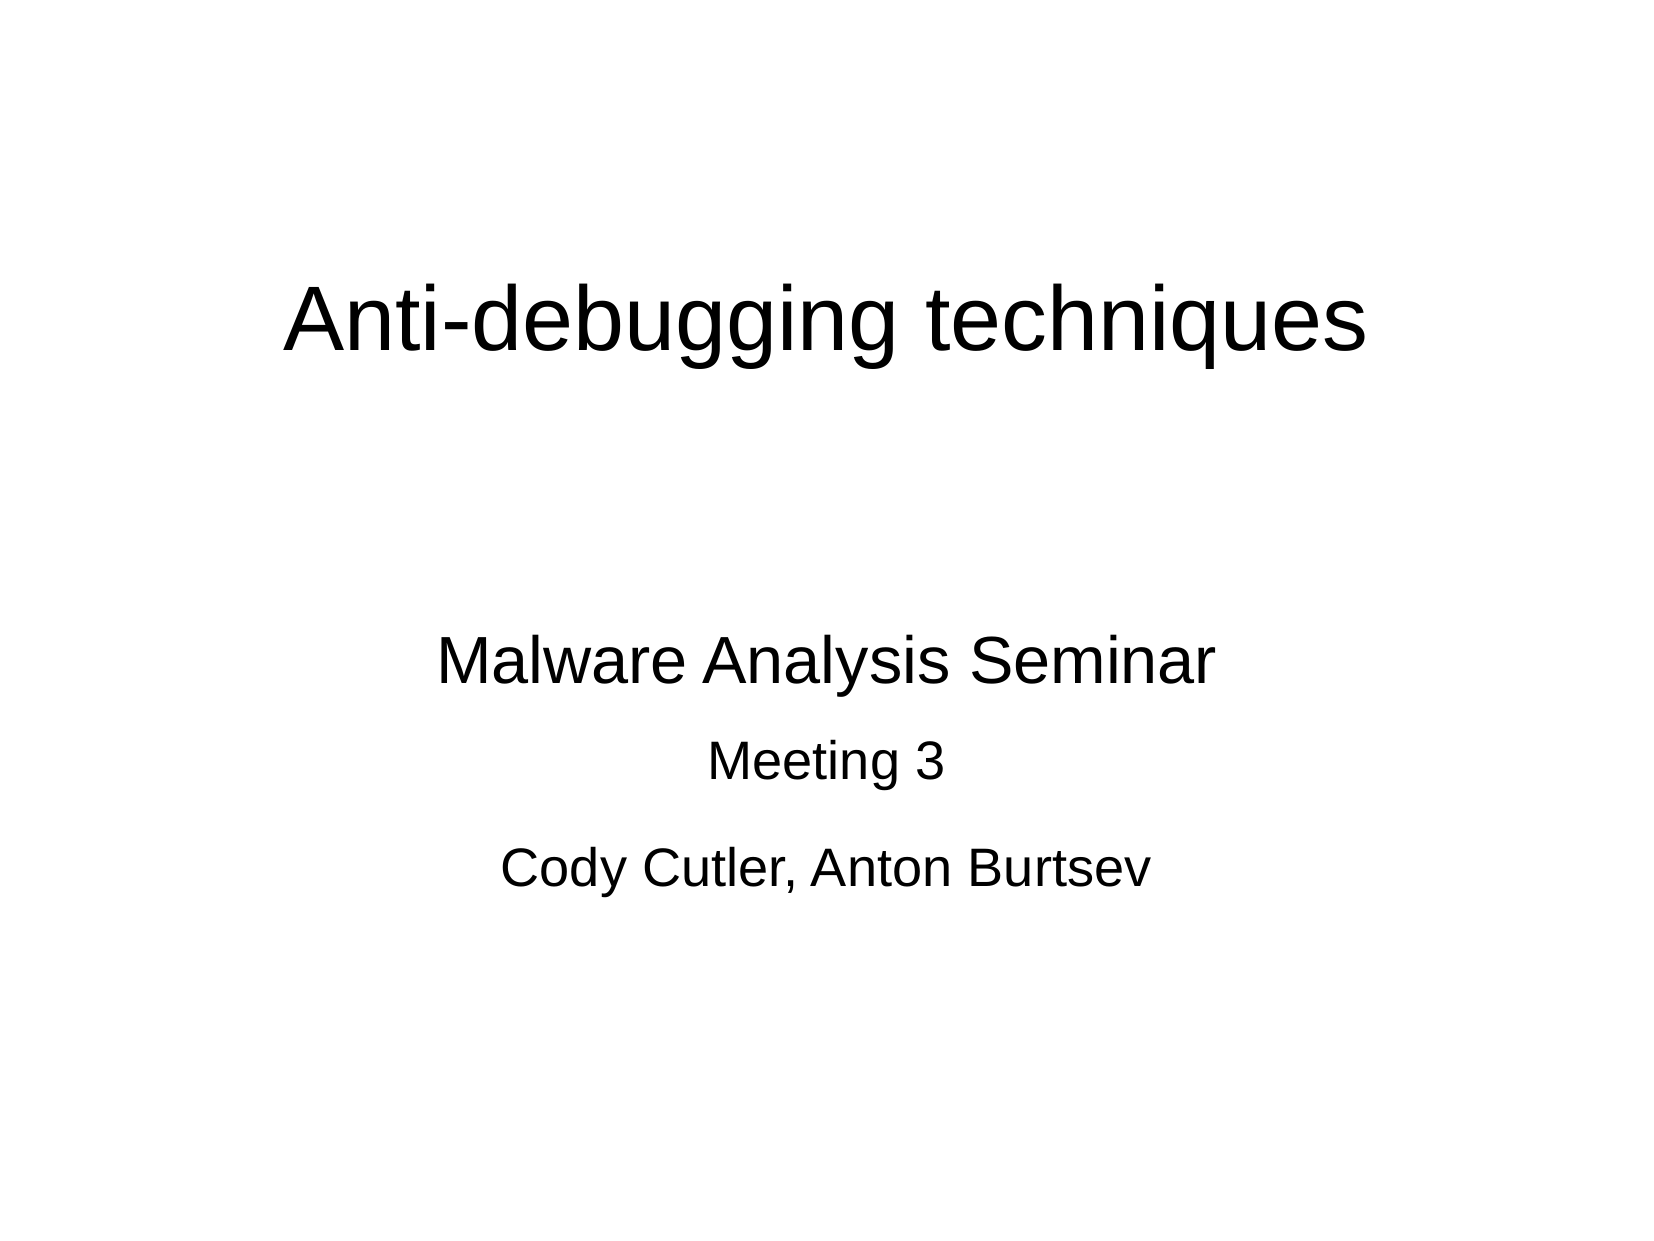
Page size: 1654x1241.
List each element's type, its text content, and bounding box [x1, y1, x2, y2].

subtitle Malware Analysis Seminar Meeting 3 Cody Cutler, Anton Burtsev [82, 412, 1571, 1109]
title Anti-debugging techniques [82, 214, 1571, 412]
